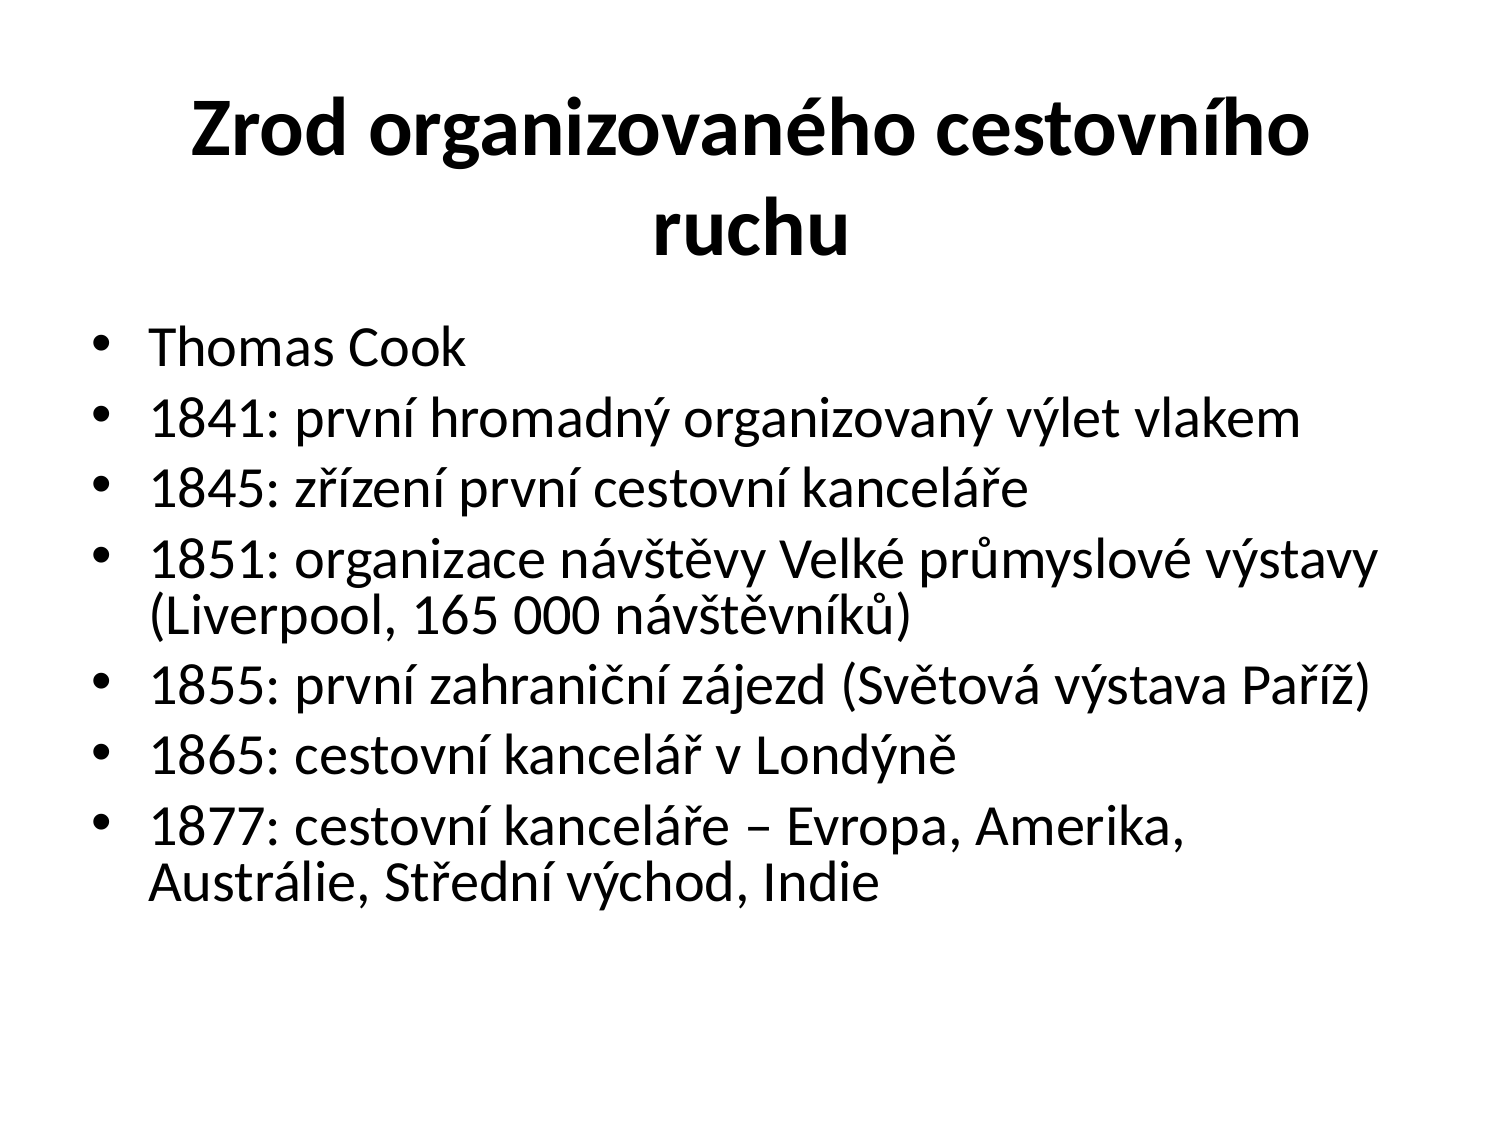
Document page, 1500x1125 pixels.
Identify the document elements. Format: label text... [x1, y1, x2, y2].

title Zrod organizovaného cestovního ruchu [76, 64, 1427, 280]
list Thomas Cook 1841: první hromadný organizovaný výlet vlakem 1845: zřízení první cestovní kanceláře 1851: organizace návštěvy Velké průmyslové výstavy (Liverpool, 165 000 návštěvníků) 1855: první zahraniční zájezd (Světová výstava Paříž) 1865: cestovní kancelář v Londýně 1877: cestovní kanceláře – Evropa, Amerika, Austrálie, Střední východ, Indie [76, 314, 1427, 1010]
